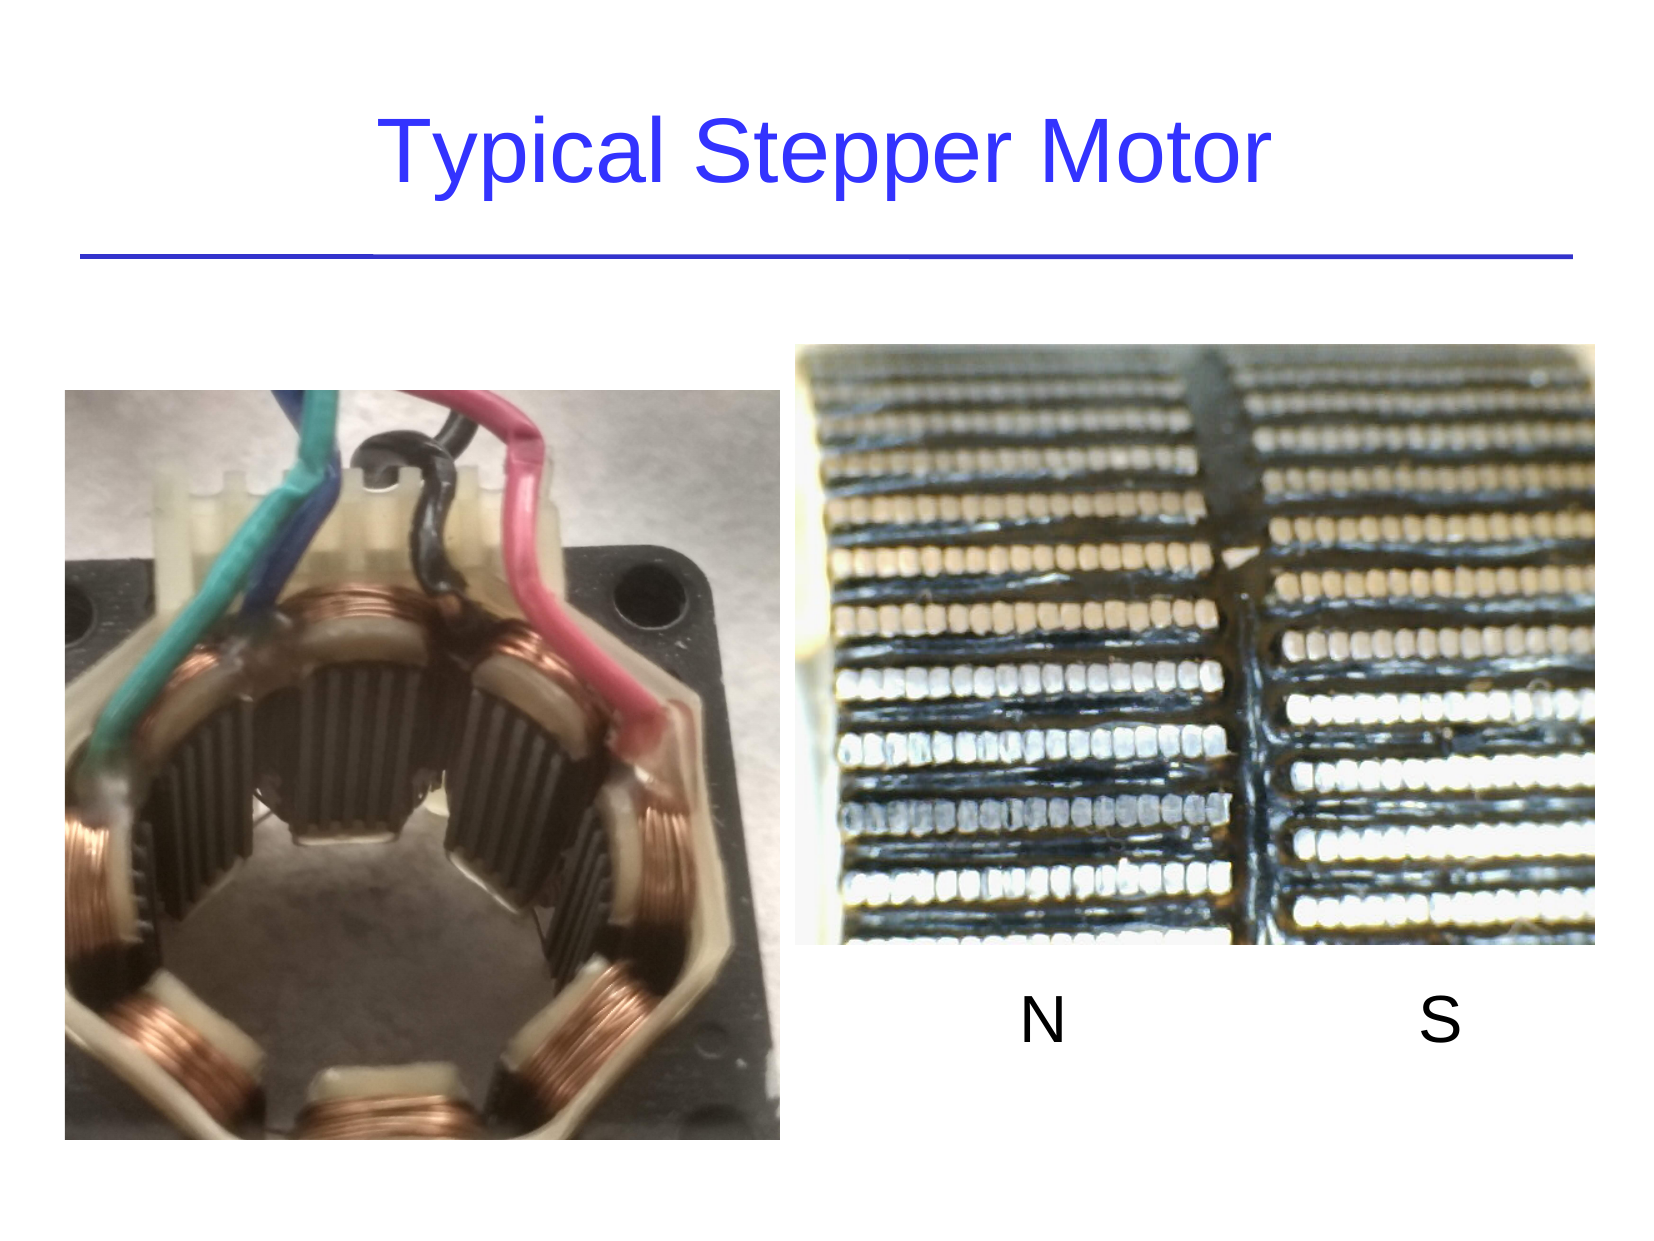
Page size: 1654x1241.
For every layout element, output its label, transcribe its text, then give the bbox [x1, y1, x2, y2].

picture [795, 344, 1595, 945]
text_box N S [1005, 975, 1531, 1065]
title Typical Stepper Motor [82, 49, 1569, 255]
picture [64, 390, 781, 1140]
